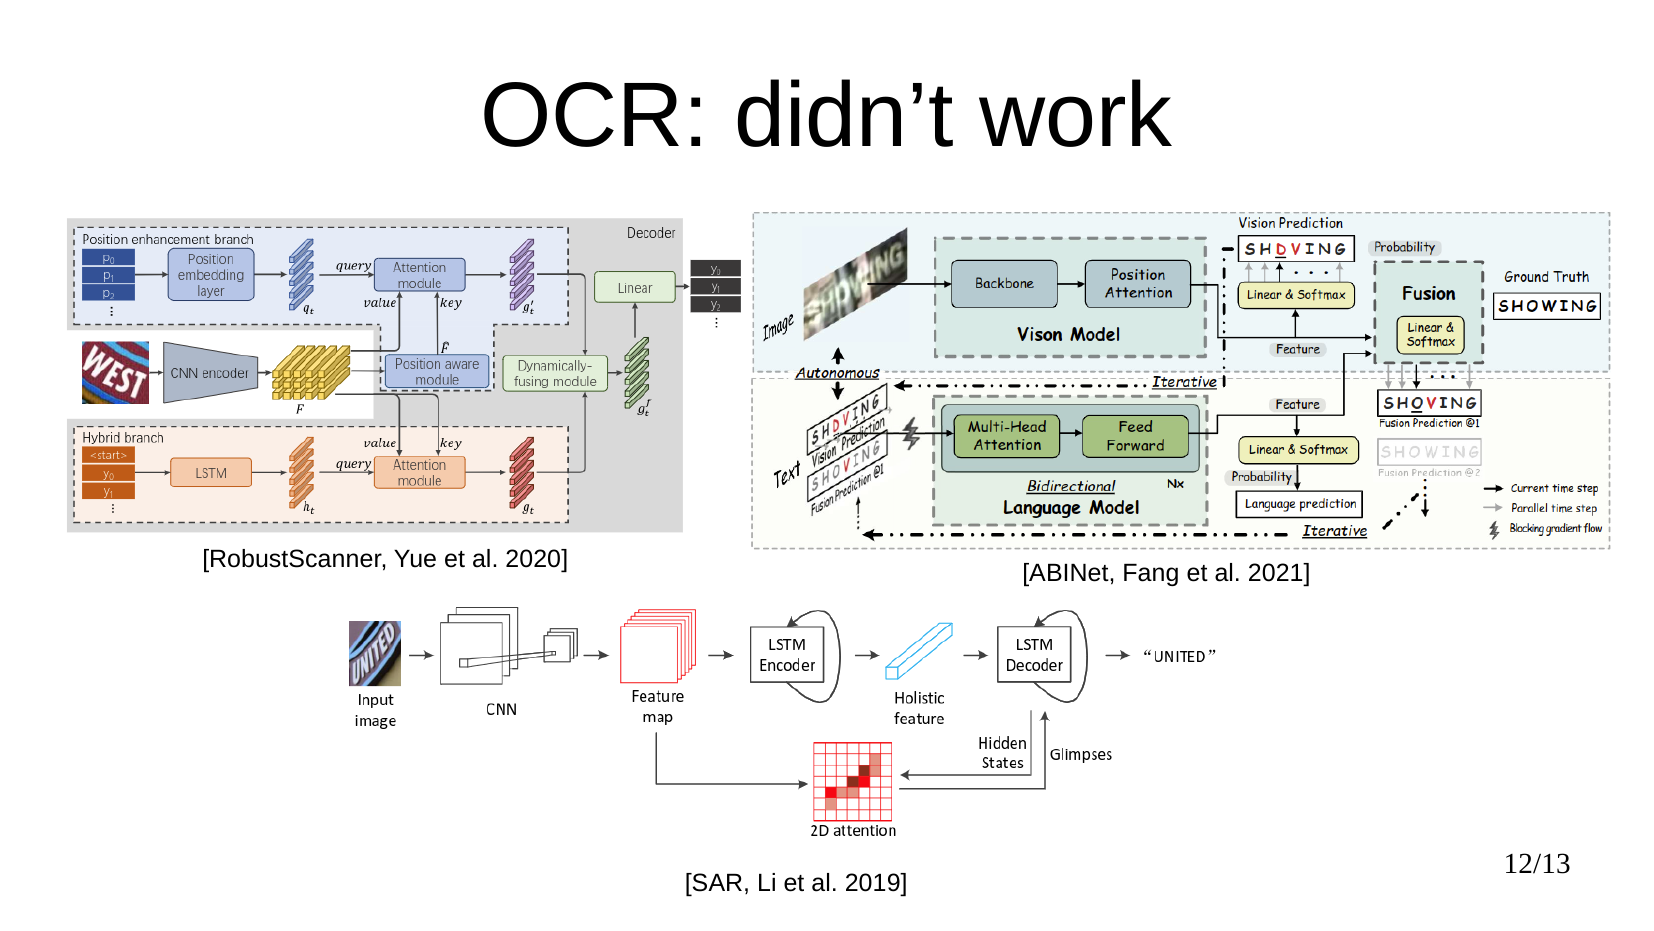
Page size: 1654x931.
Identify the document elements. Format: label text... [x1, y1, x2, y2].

title OCR: didn’t work [82, 37, 1571, 193]
picture [56, 212, 747, 543]
text_box [SAR, Li et al. 2019] [670, 861, 938, 931]
text_box [ABINet, Fang et al. 2021] [1007, 551, 1327, 595]
picture [749, 206, 1613, 552]
text_box [RobustScanner, Yue et al. 2020] [187, 537, 585, 581]
picture [332, 580, 1233, 843]
